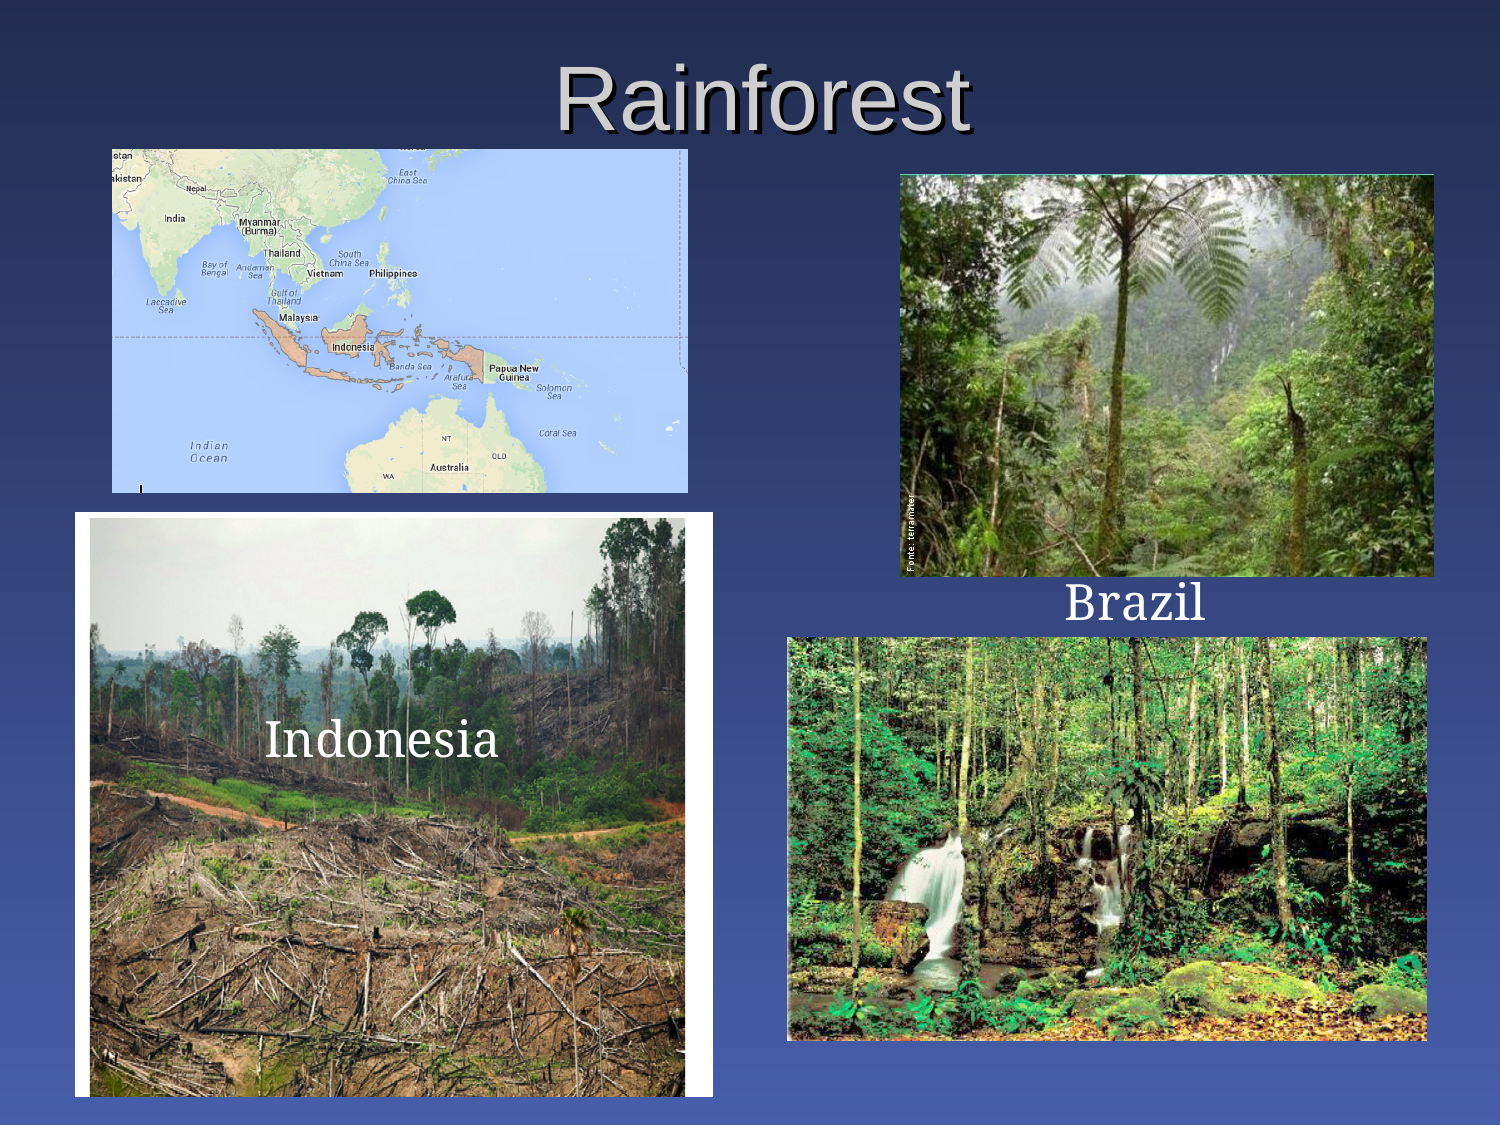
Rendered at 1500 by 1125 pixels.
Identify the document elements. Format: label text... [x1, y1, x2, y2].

picture [900, 174, 1434, 577]
title Rainforest [125, 0, 1401, 188]
text_box Indonesia [249, 699, 576, 776]
picture [112, 149, 688, 493]
text_box Brazil [1049, 562, 1238, 638]
picture [787, 637, 1427, 1041]
picture [75, 512, 713, 1097]
